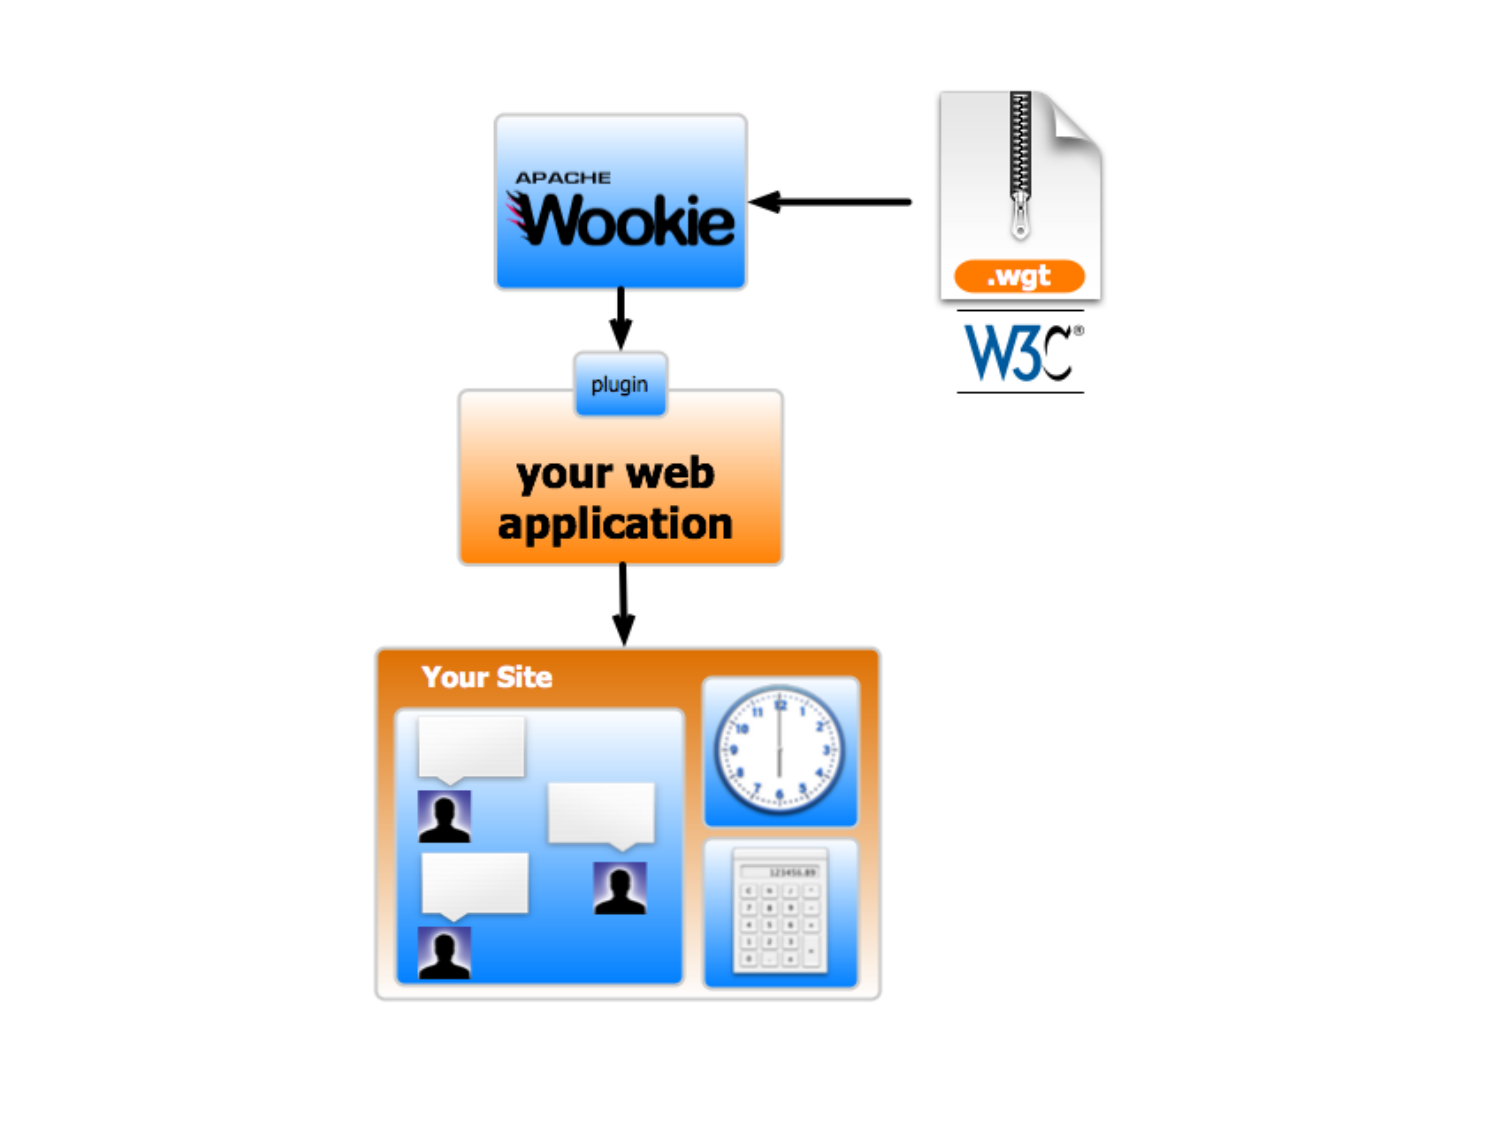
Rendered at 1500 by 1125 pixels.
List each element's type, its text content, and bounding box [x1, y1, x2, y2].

title Wookie is… [75, 44, 1426, 233]
picture [372, 88, 1136, 1004]
